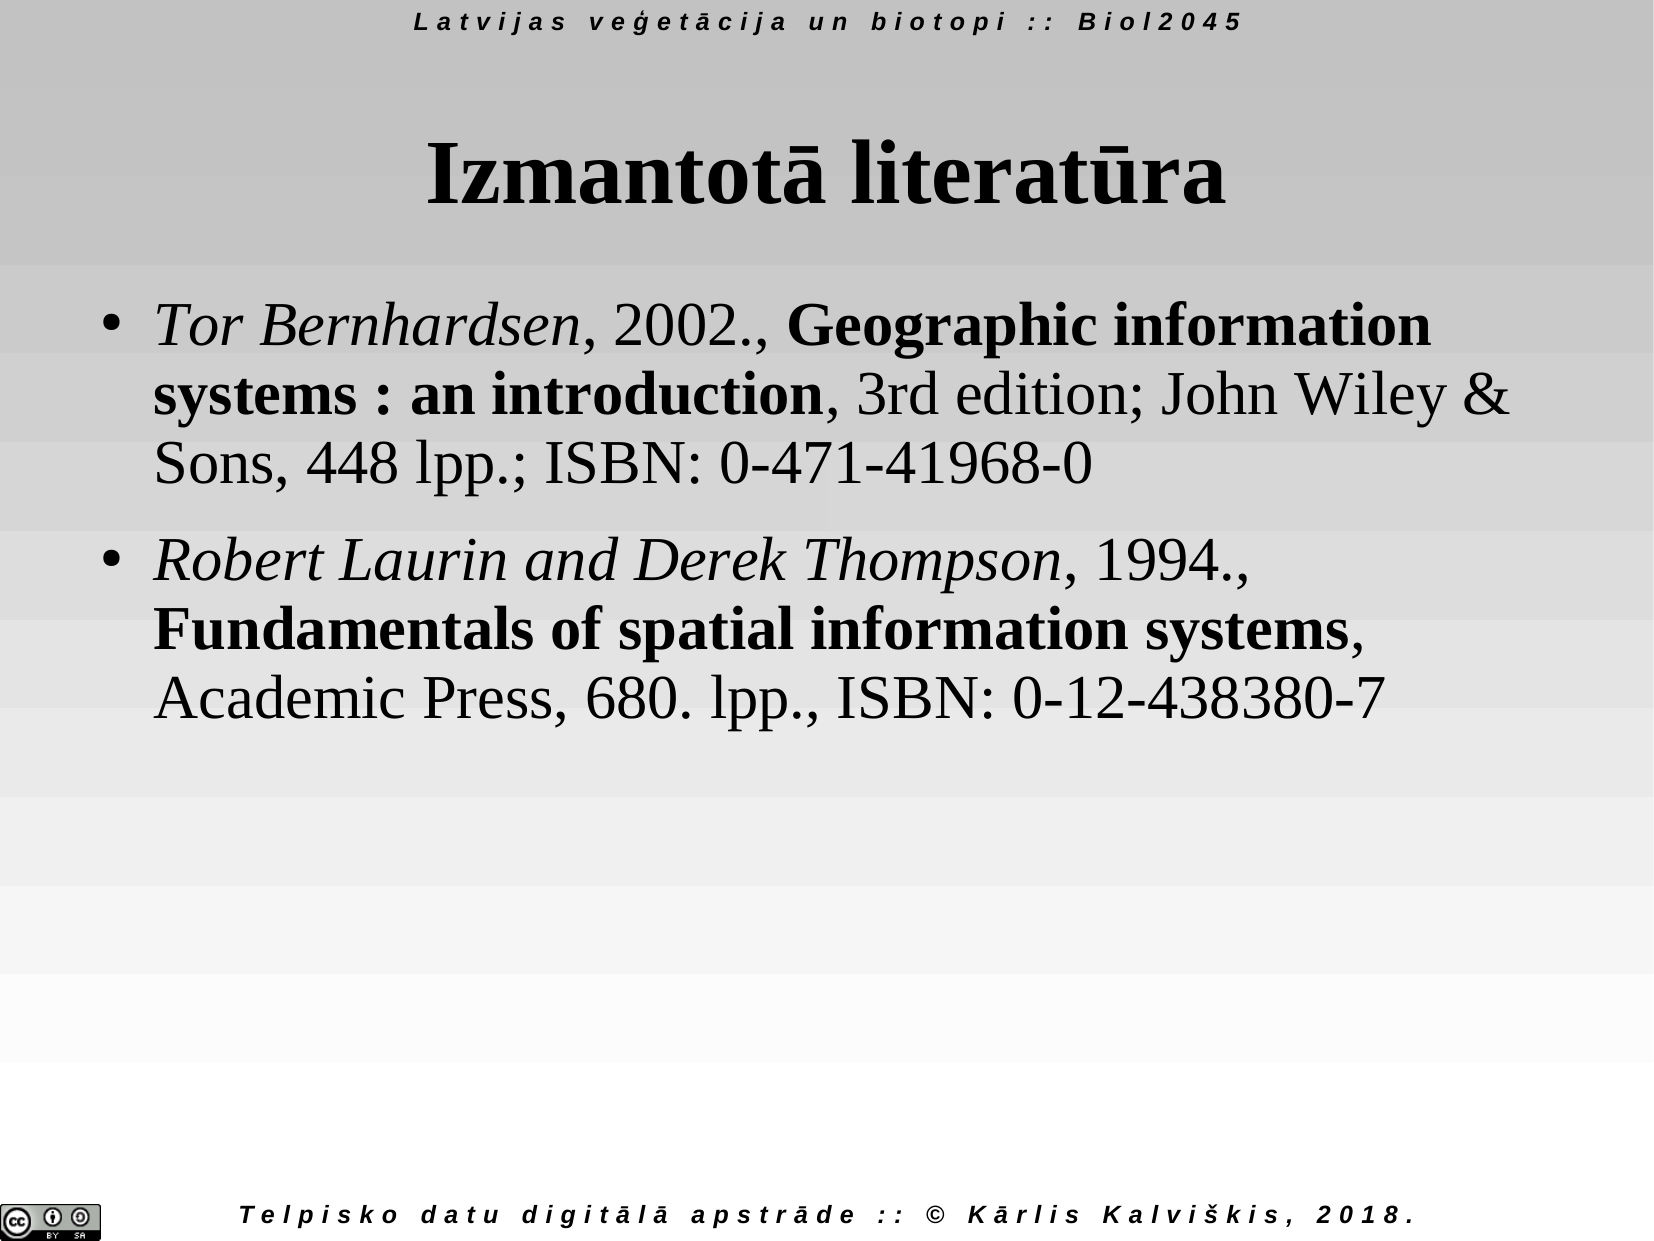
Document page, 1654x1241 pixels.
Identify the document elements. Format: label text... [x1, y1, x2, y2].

picture [0, 0, 1654, 1241]
list Tor Bernhardsen, 2002., Geographic information systems : an introduction, 3rd edition; John Wiley & Sons, 448 lpp.; ISBN: 0-471-41968-0 Robert Laurin and Derek Thompson, 1994., Fundamentals of spatial information systems, Academic Press, 680. lpp., ISBN: 0-12-438380-7 [82, 289, 1571, 1113]
title Izmantotā literatūra [29, 49, 1625, 296]
